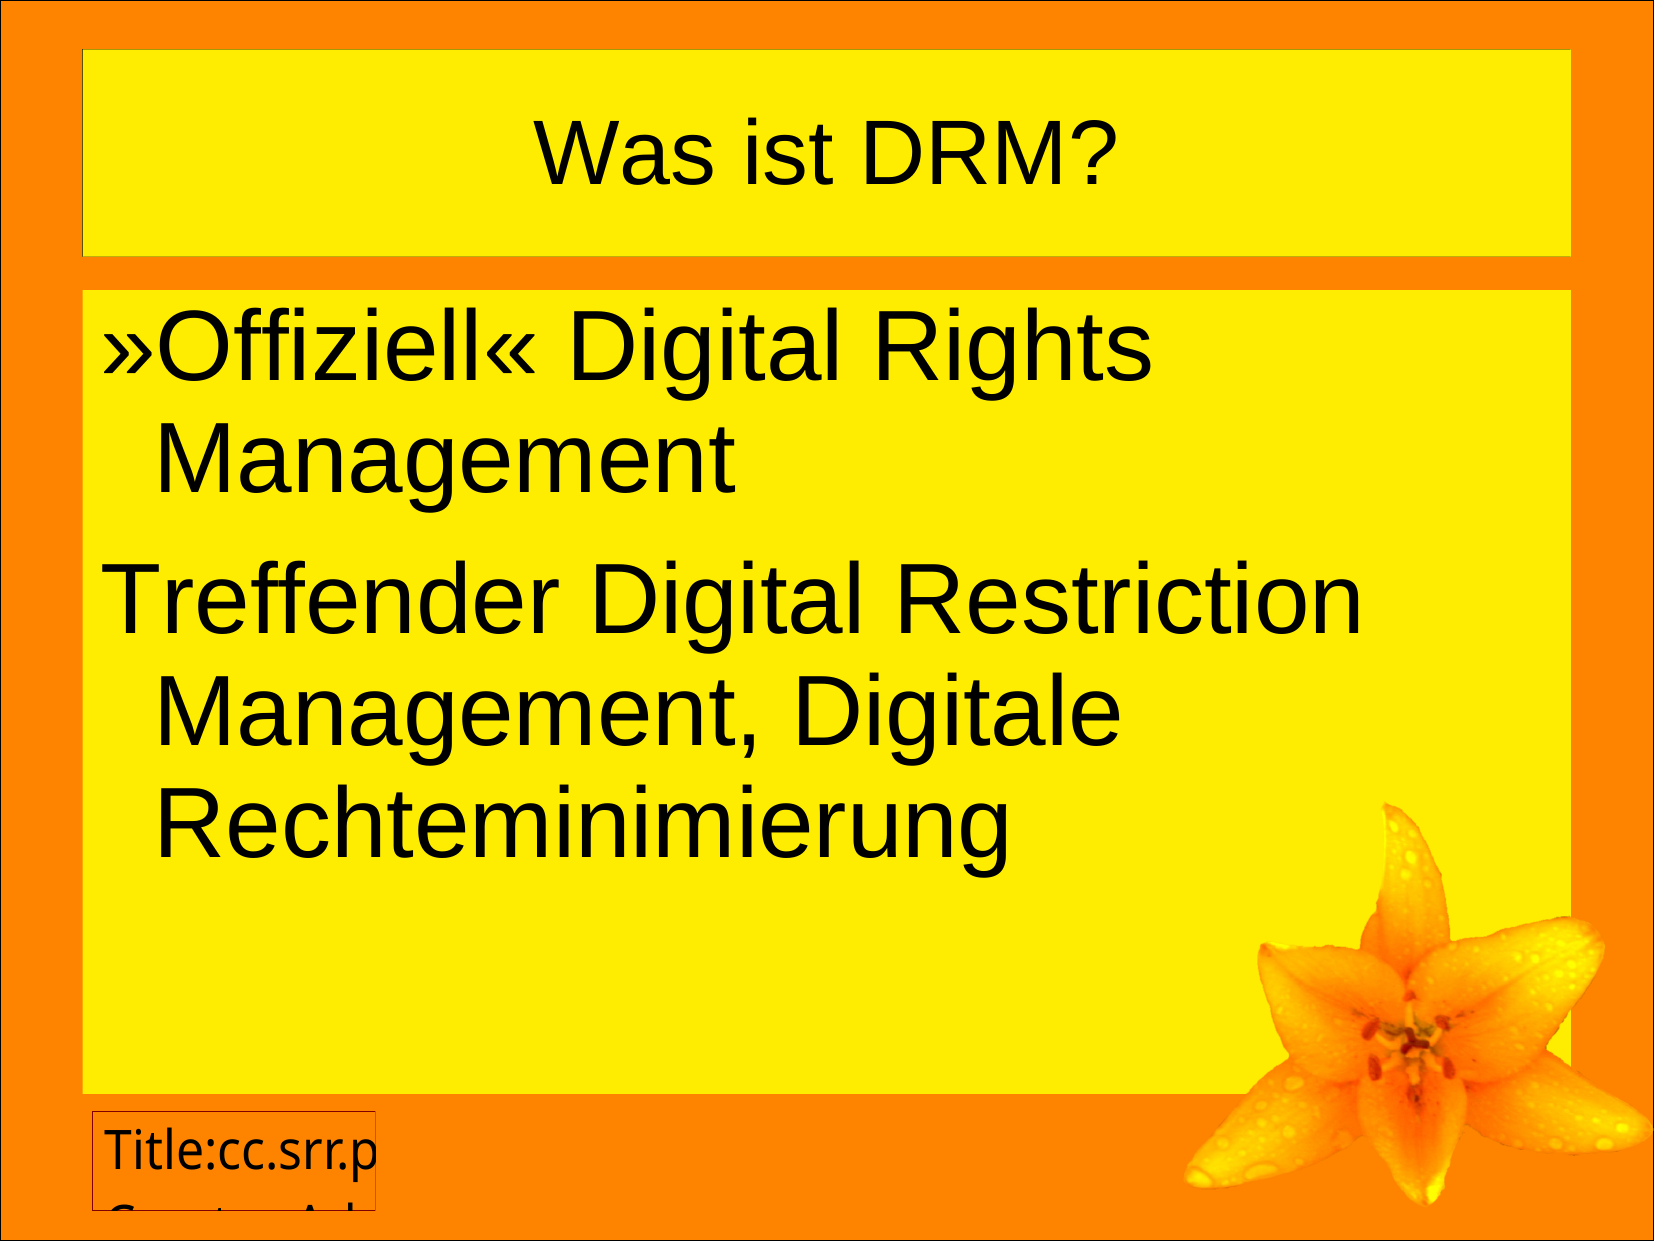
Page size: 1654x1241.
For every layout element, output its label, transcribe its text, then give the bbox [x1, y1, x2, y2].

list »Offiziell« Digital Rights Management Treffender Digital Restriction Management, Digitale Rechteminimierung [82, 290, 1571, 1094]
picture [1181, 767, 1654, 1241]
title Was ist DRM? [82, 49, 1571, 257]
text_box [0, 0, 1654, 1241]
picture [88, 1108, 376, 1211]
